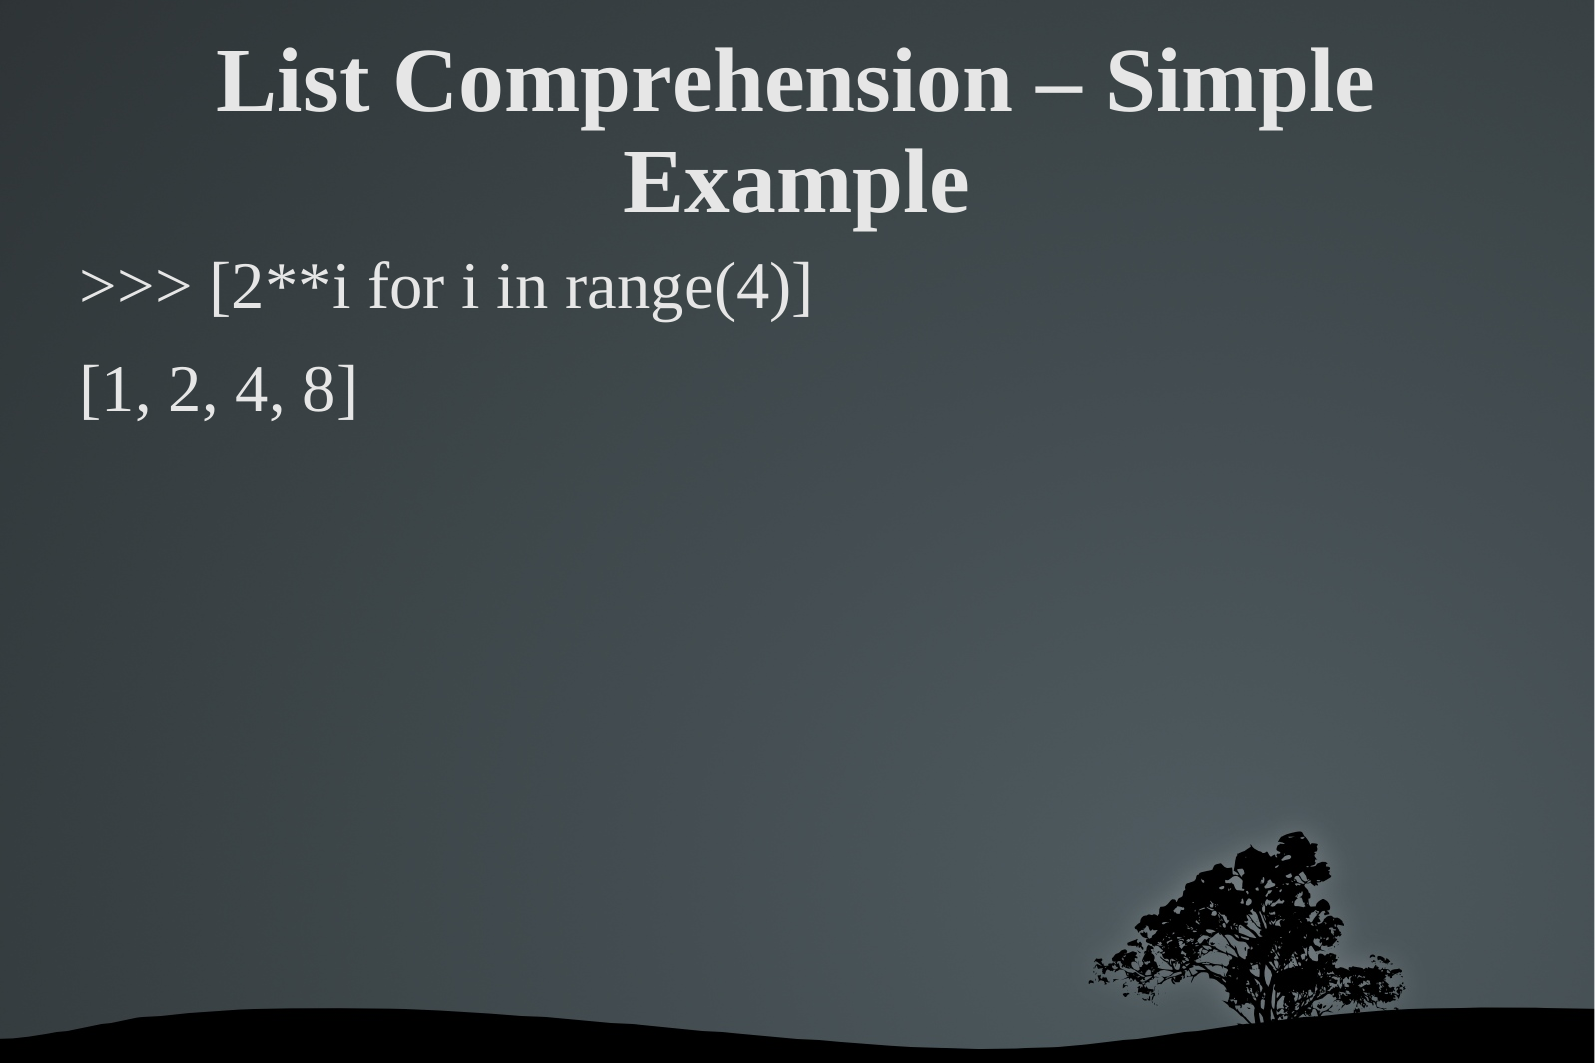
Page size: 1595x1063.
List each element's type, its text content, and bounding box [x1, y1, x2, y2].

list >>> [2**i for i in range(4)] [1, 2, 4, 8] [79, 248, 1515, 951]
title List Comprehension – Simple Example [79, 11, 1515, 248]
picture [0, 0, 1595, 1063]
